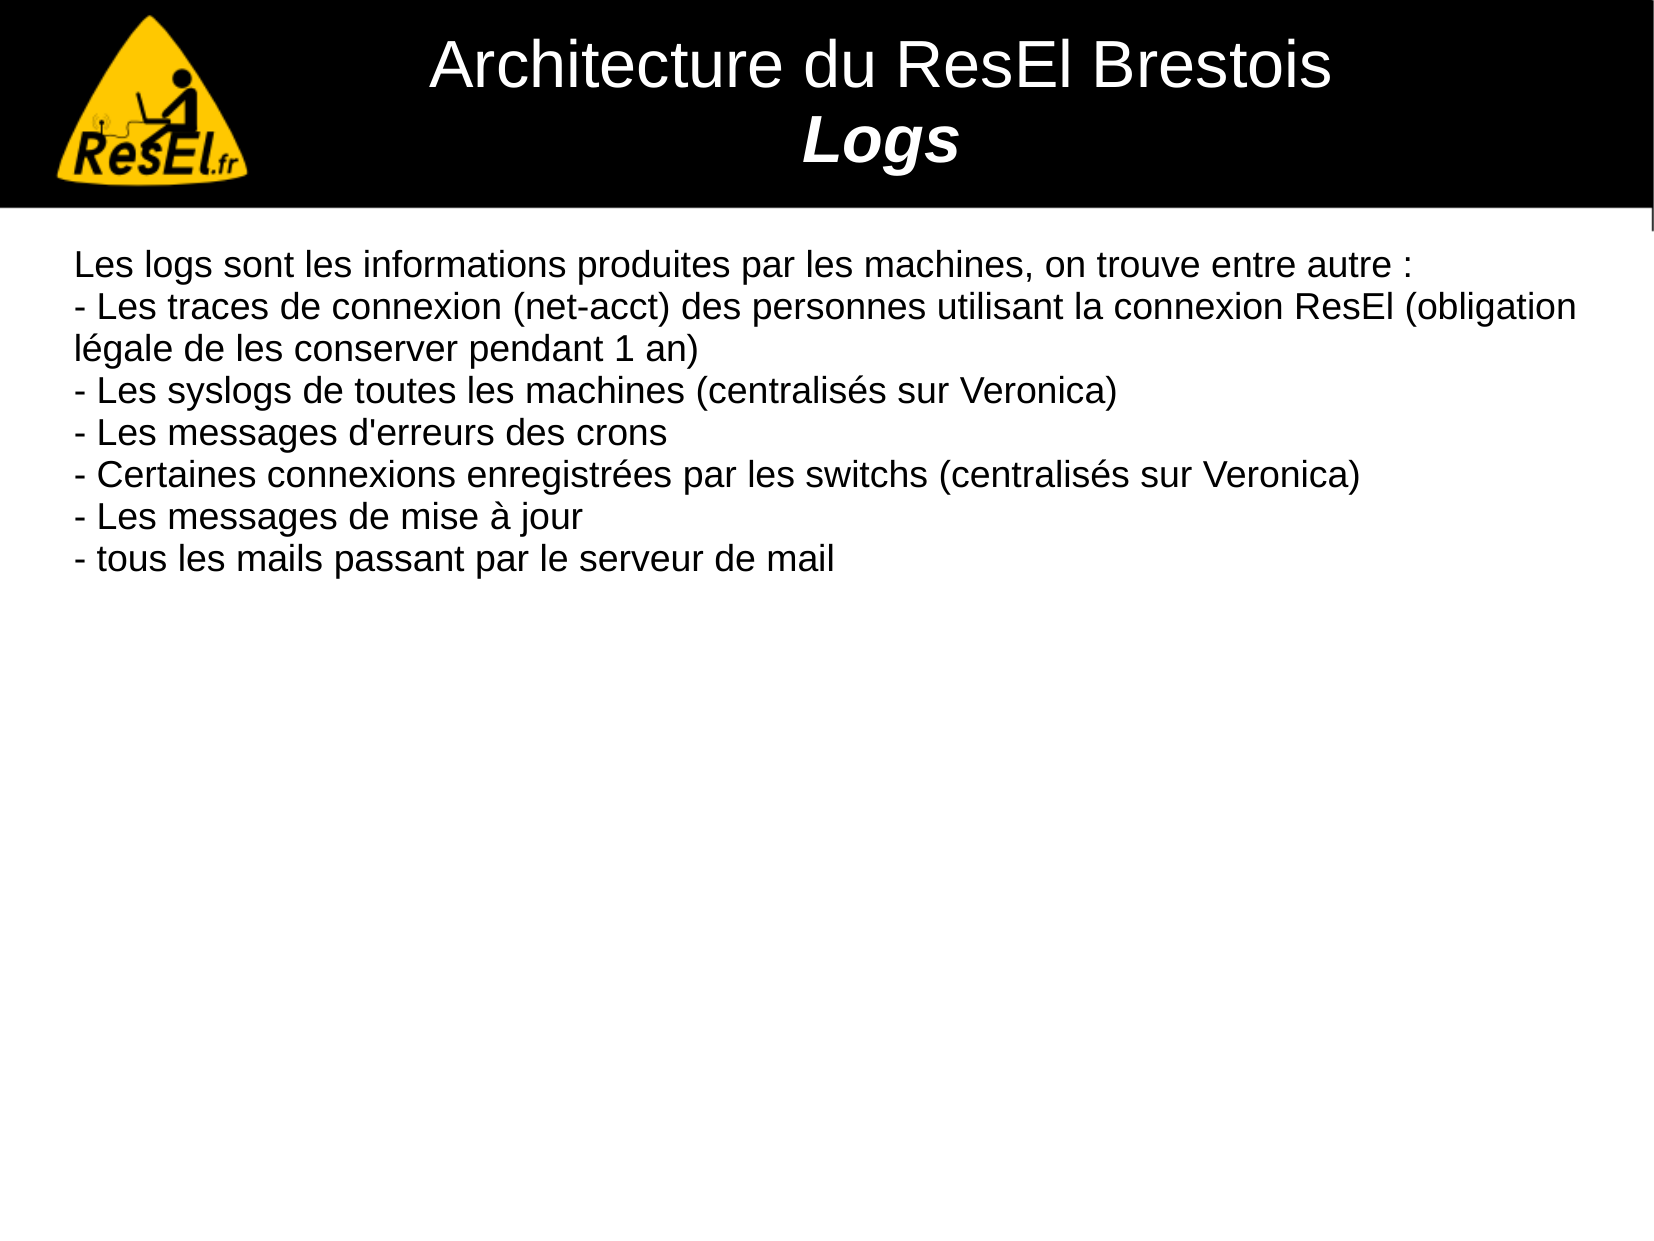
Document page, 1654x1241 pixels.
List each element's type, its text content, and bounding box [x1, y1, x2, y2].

picture [0, 0, 1654, 1241]
title Architecture du ResEl Brestois Logs [275, 27, 1489, 177]
text_box Les logs sont les informations produites par les machines, on trouve entre autre : - Les traces de connexion (net-acct) des personnes utilisant la connexion ResEl (obligation légale de les conserver pendant 1 an) - Les syslogs de toutes les machines (centralisés sur Veronica) - Les messages d'erreurs des crons - Certaines connexions enregistrées par les switchs (centralisés sur Veronica) - Les messages de mise à jour - tous les mails passant par le serveur de mail [59, 236, 1654, 587]
